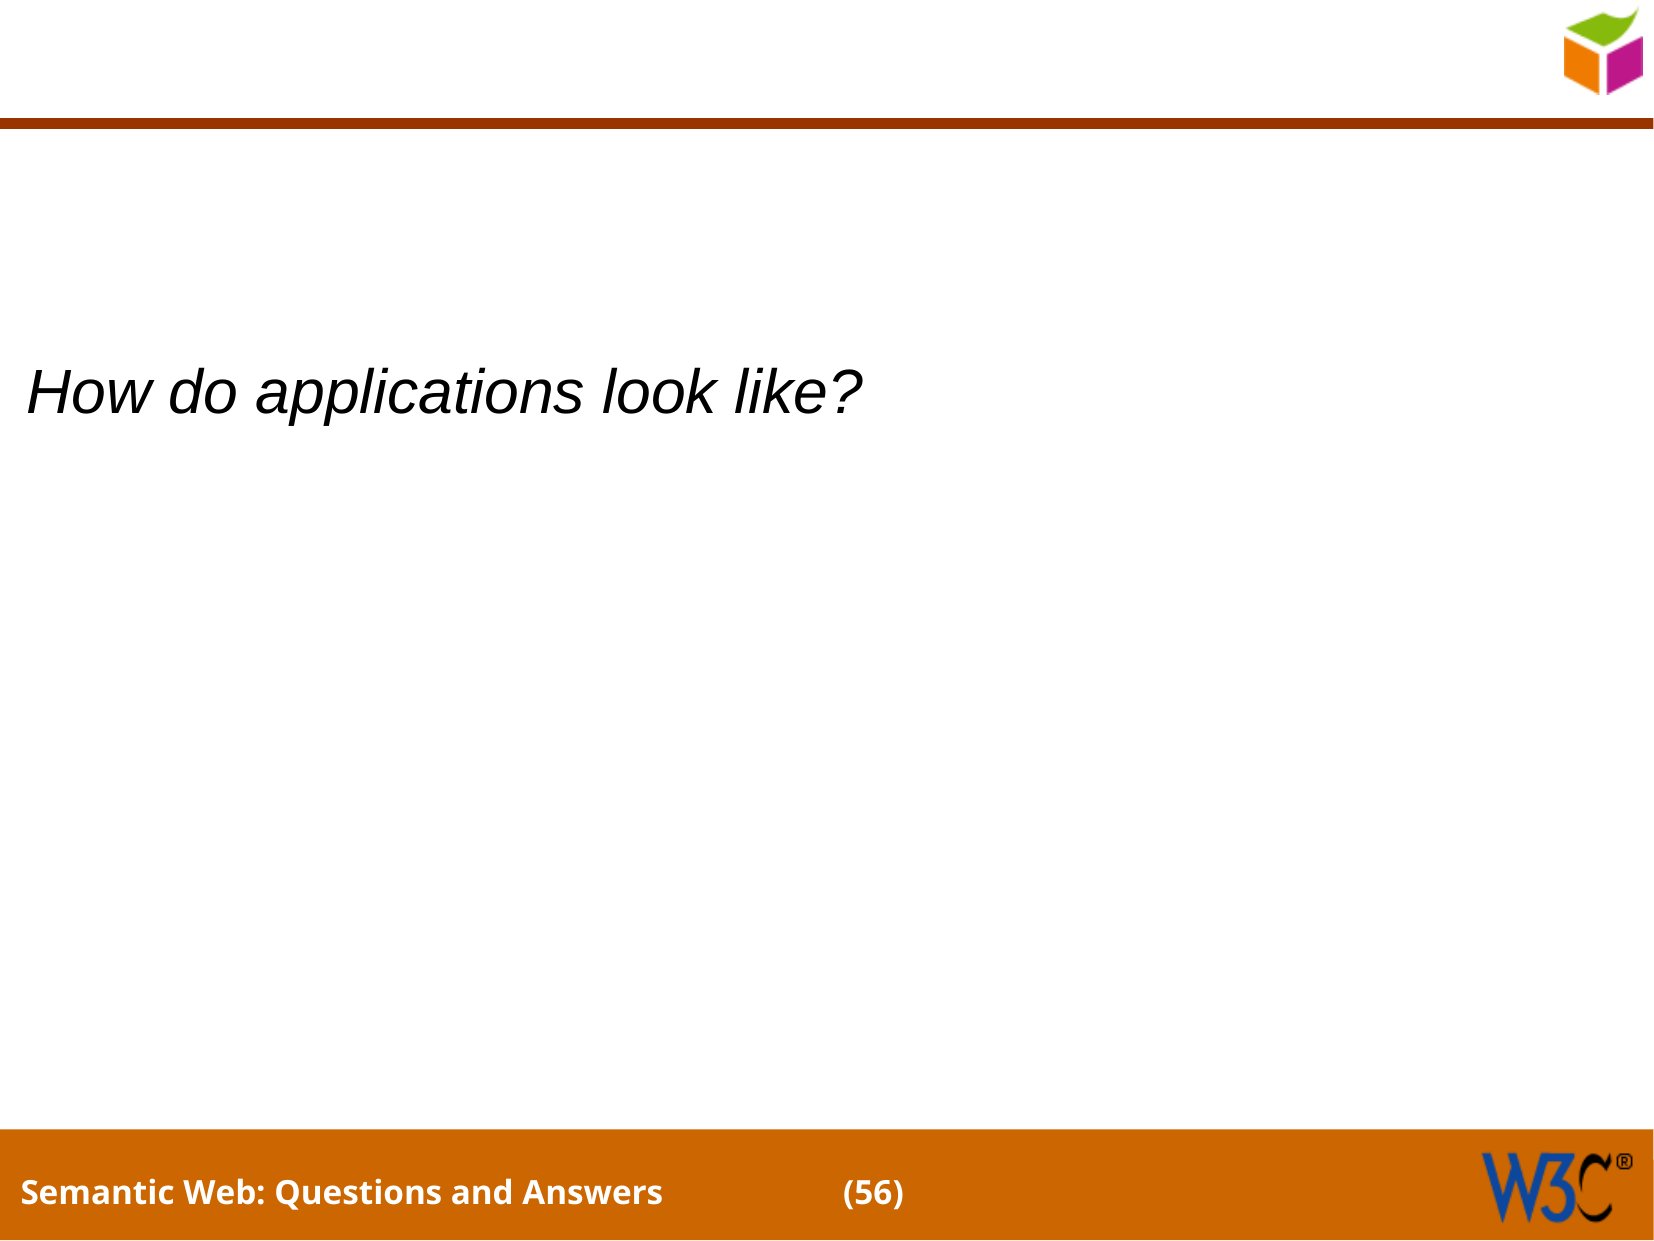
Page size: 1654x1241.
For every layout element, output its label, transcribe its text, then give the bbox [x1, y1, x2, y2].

picture [1564, 5, 1643, 95]
picture [1477, 1149, 1639, 1228]
text_box How do applications look like? [11, 354, 1636, 439]
